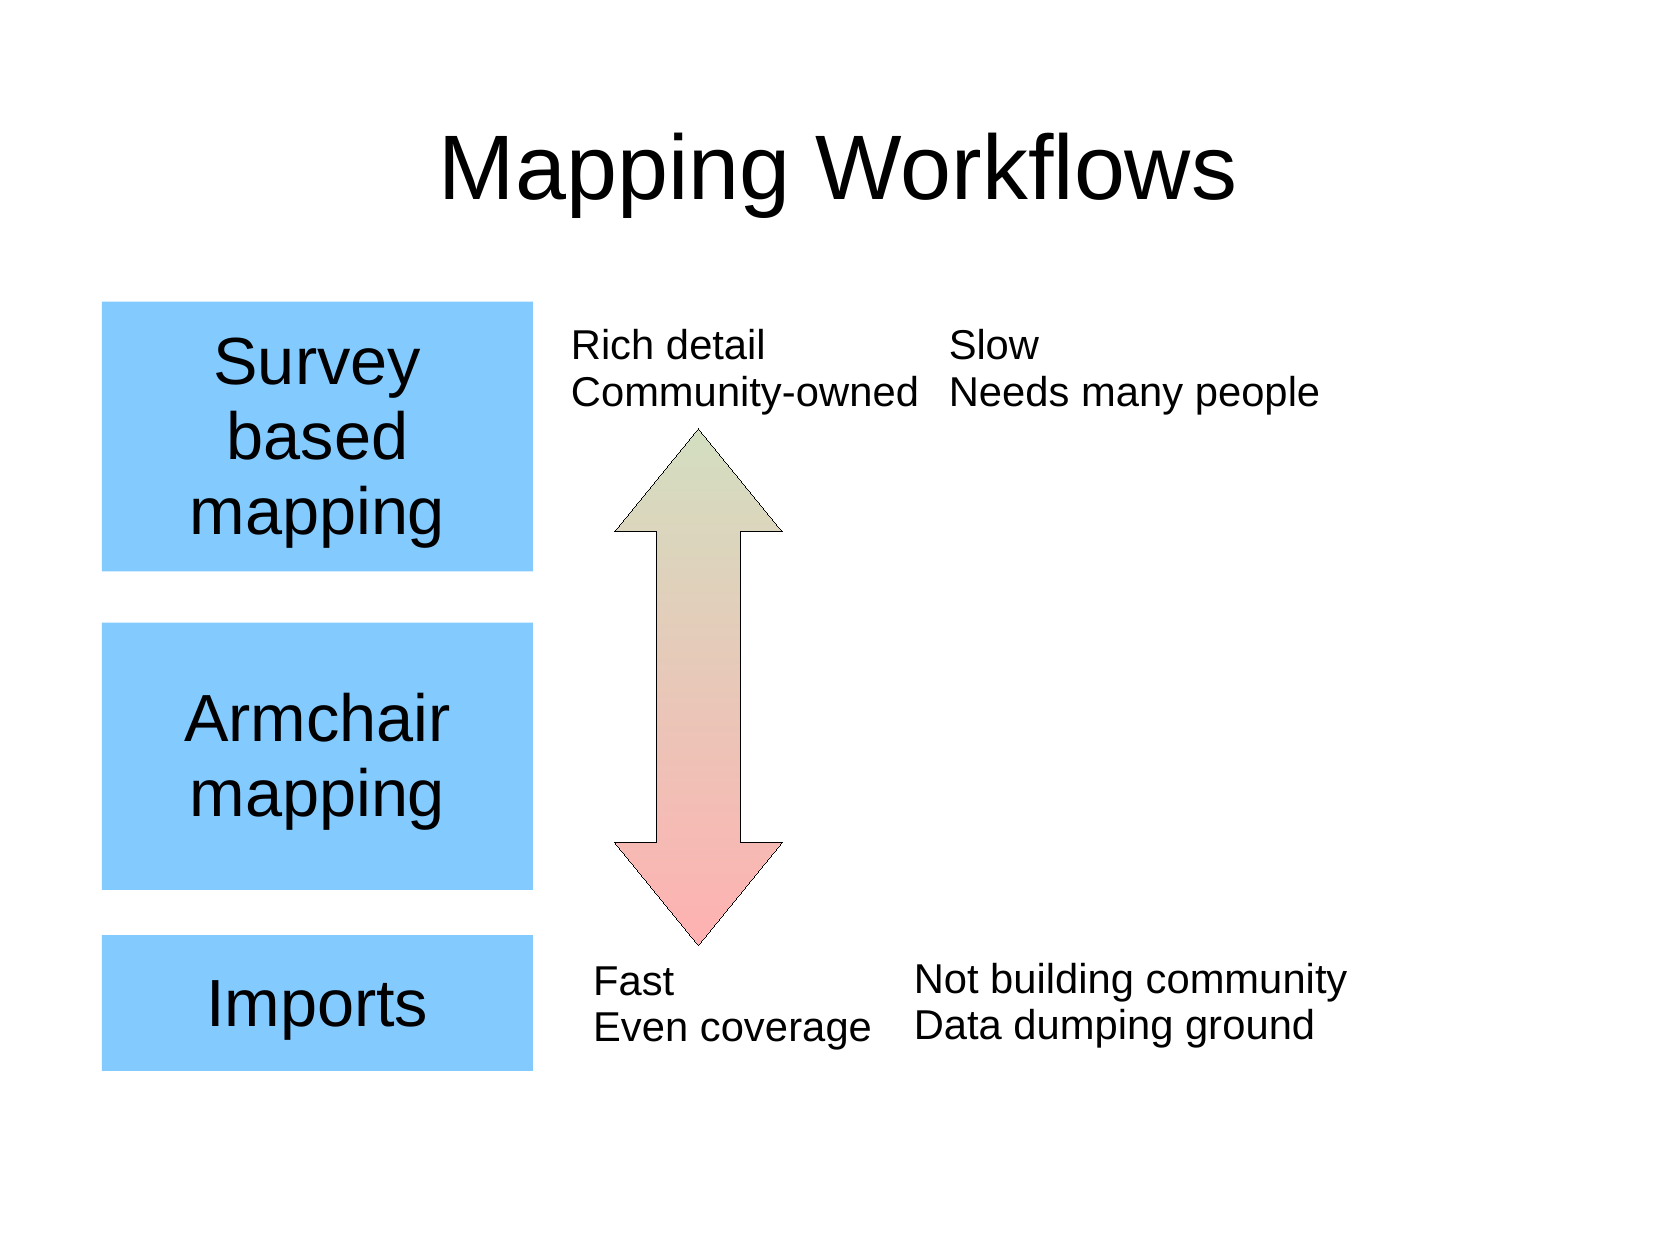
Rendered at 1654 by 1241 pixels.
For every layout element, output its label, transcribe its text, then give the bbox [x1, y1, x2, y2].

text_box Armchair mapping [101, 622, 533, 890]
text_box [614, 489, 783, 921]
title Mapping Workflows [94, 64, 1583, 272]
text_box Survey based mapping [101, 301, 533, 572]
text_box Slow Needs many people [934, 248, 1383, 489]
text_box Imports [101, 935, 533, 1071]
text_box Fast Even coverage [578, 921, 900, 1087]
text_box Rich detail Community-owned [556, 248, 934, 489]
text_box Not building community Data dumping ground [899, 942, 1368, 1108]
